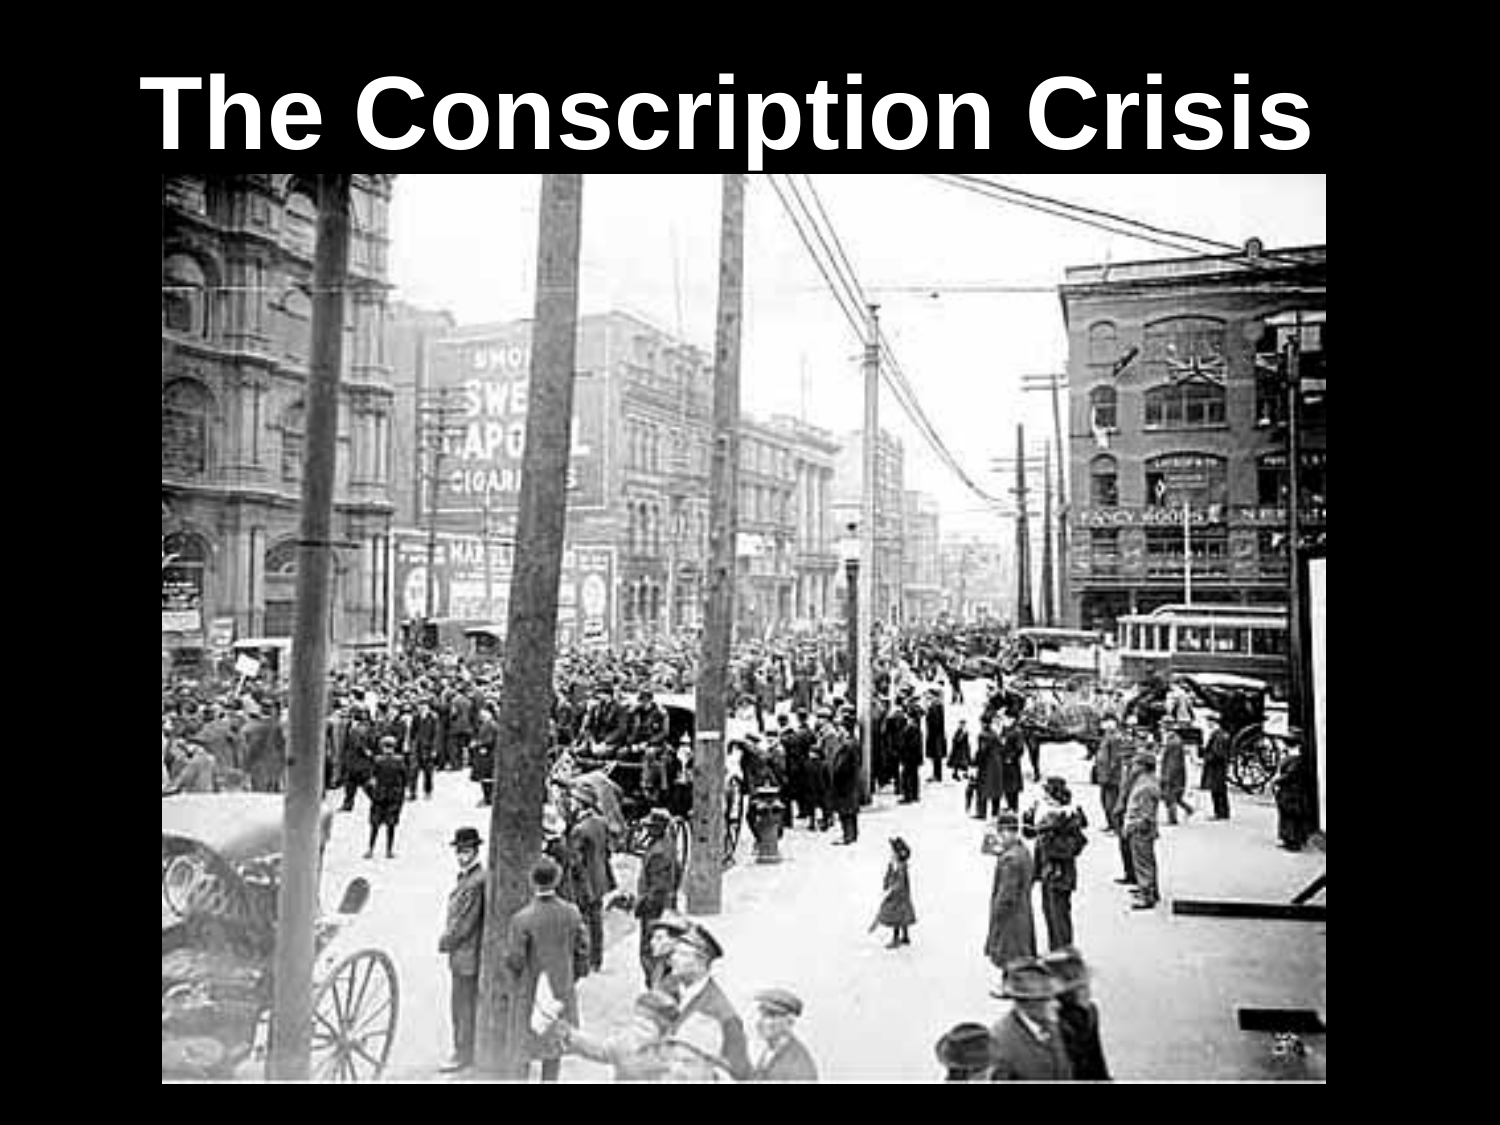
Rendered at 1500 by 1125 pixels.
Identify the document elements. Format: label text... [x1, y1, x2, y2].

picture [162, 174, 1326, 1084]
text_box The Conscription Crisis [125, 37, 1332, 178]
